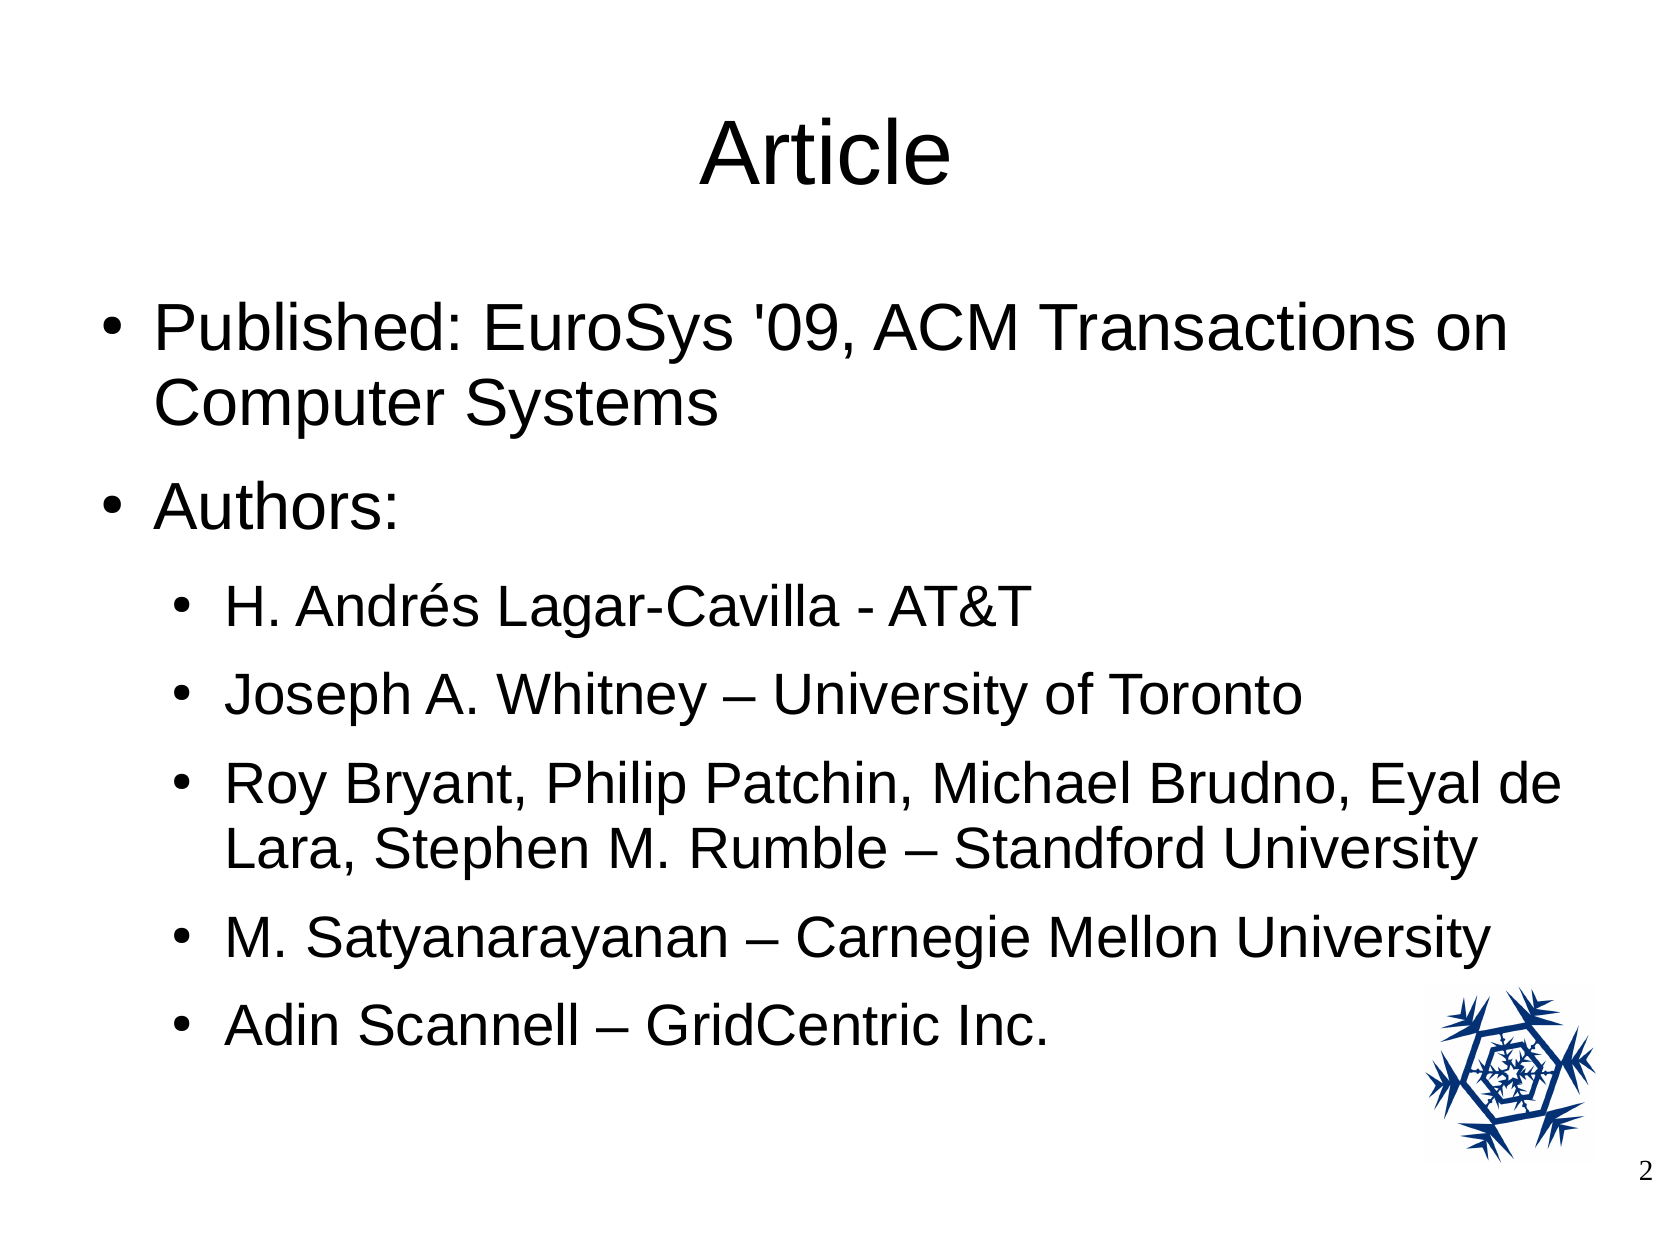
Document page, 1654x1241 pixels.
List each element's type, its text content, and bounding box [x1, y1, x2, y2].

title Article [82, 49, 1571, 257]
picture [1425, 986, 1596, 1163]
list Published: EuroSys '09, ACM Transactions on Computer Systems Authors: H. Andrés Lagar-Cavilla - AT&T Joseph A. Whitney – University of Toronto Roy Bryant, Philip Patchin, Michael Brudno, Eyal de Lara, Stephen M. Rumble – Standford University M. Satyanarayanan – Carnegie Mellon University Adin Scannell – GridCentric Inc. [82, 290, 1571, 1109]
